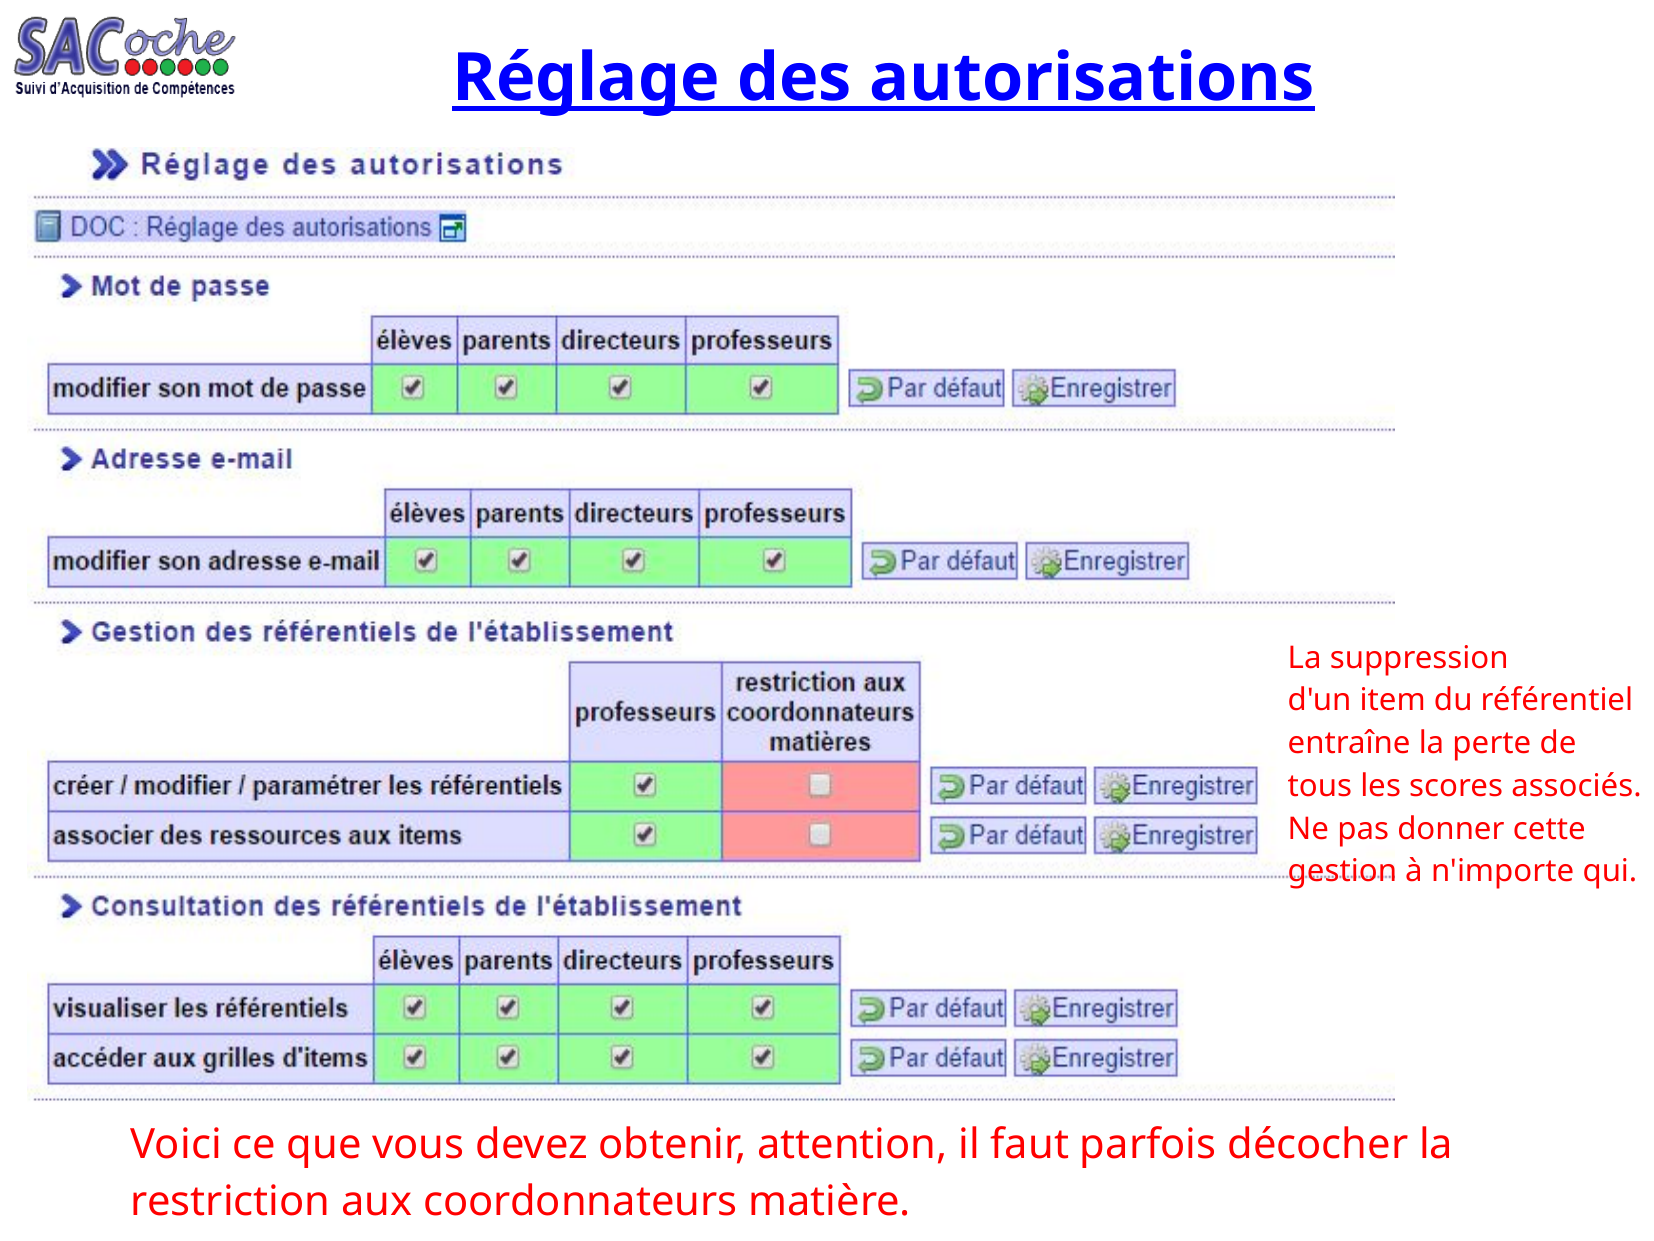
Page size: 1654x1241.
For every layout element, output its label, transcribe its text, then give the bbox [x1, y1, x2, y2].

text_box Voici ce que vous devez obtenir, attention, il faut parfois décocher la restriction aux coordonnateurs matière. [116, 1106, 1593, 1238]
picture [10, 13, 239, 99]
title Réglage des autorisations [358, 23, 1410, 127]
picture [27, 147, 1395, 1103]
text_box La suppression d'un item du référentiel entraîne la perte de tous les scores associés. Ne pas donner cette gestion à n'importe qui. [1272, 627, 1654, 904]
